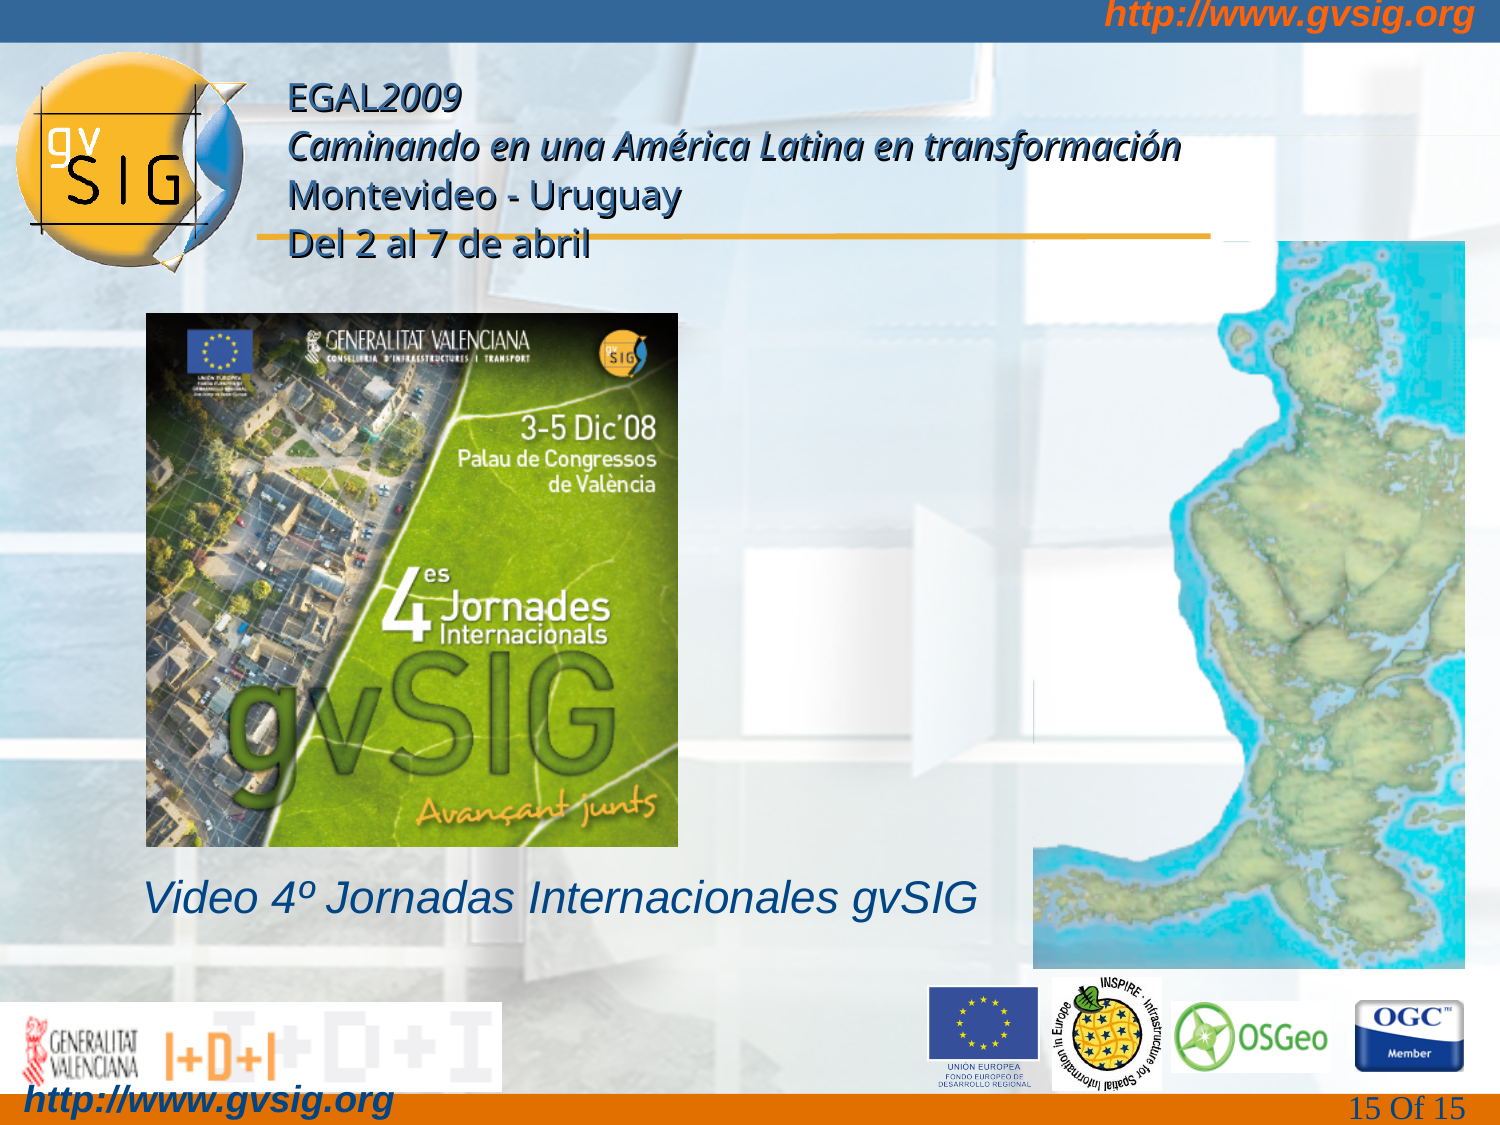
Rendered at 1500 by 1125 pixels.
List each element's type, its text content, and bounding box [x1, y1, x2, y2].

picture [1355, 1000, 1464, 1072]
picture [0, 1002, 502, 1094]
picture [11, 49, 249, 276]
text_box EGAL2009 Caminando en una América Latina en transformación Montevideo - Uruguay Del 2 al 7 de abril [271, 63, 1329, 248]
picture [1052, 977, 1162, 1091]
picture [927, 985, 1040, 1087]
picture [1171, 1001, 1331, 1073]
picture [1033, 241, 1465, 969]
picture [146, 313, 678, 847]
text_box Video 4º Jornadas Internacionales gvSIG [118, 874, 1004, 945]
